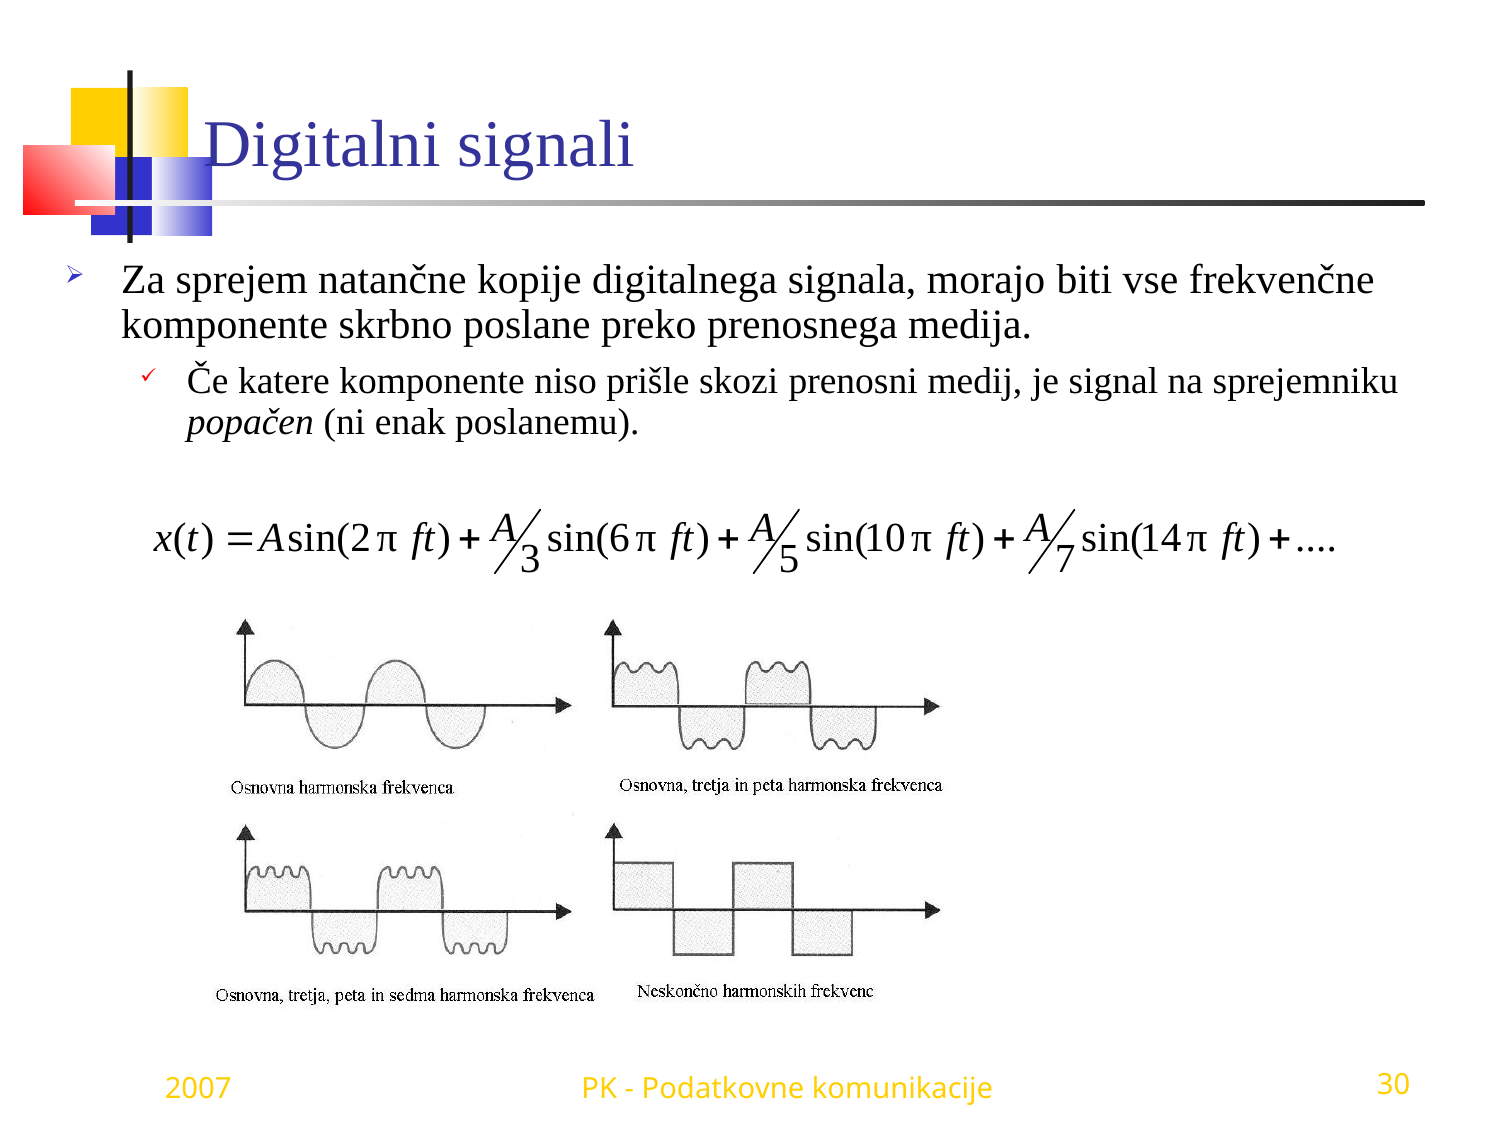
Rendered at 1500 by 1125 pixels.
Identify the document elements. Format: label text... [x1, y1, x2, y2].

title Digitalni signali [188, 92, 1468, 188]
text_box <number> [1112, 1037, 1426, 1113]
chart [145, 500, 1342, 583]
picture [212, 612, 964, 1019]
list Za sprejem natančne kopije digitalnega signala, morajo biti vse frekvenčne komponente skrbno poslane preko prenosnega medija. Če katere komponente niso prišle skozi prenosni medij, je signal na sprejemniku popačen (ni enak poslanemu). [50, 249, 1469, 463]
text_box 2007 [150, 1037, 463, 1113]
text_box PK - Podatkovne komunikacije [549, 1037, 1026, 1113]
